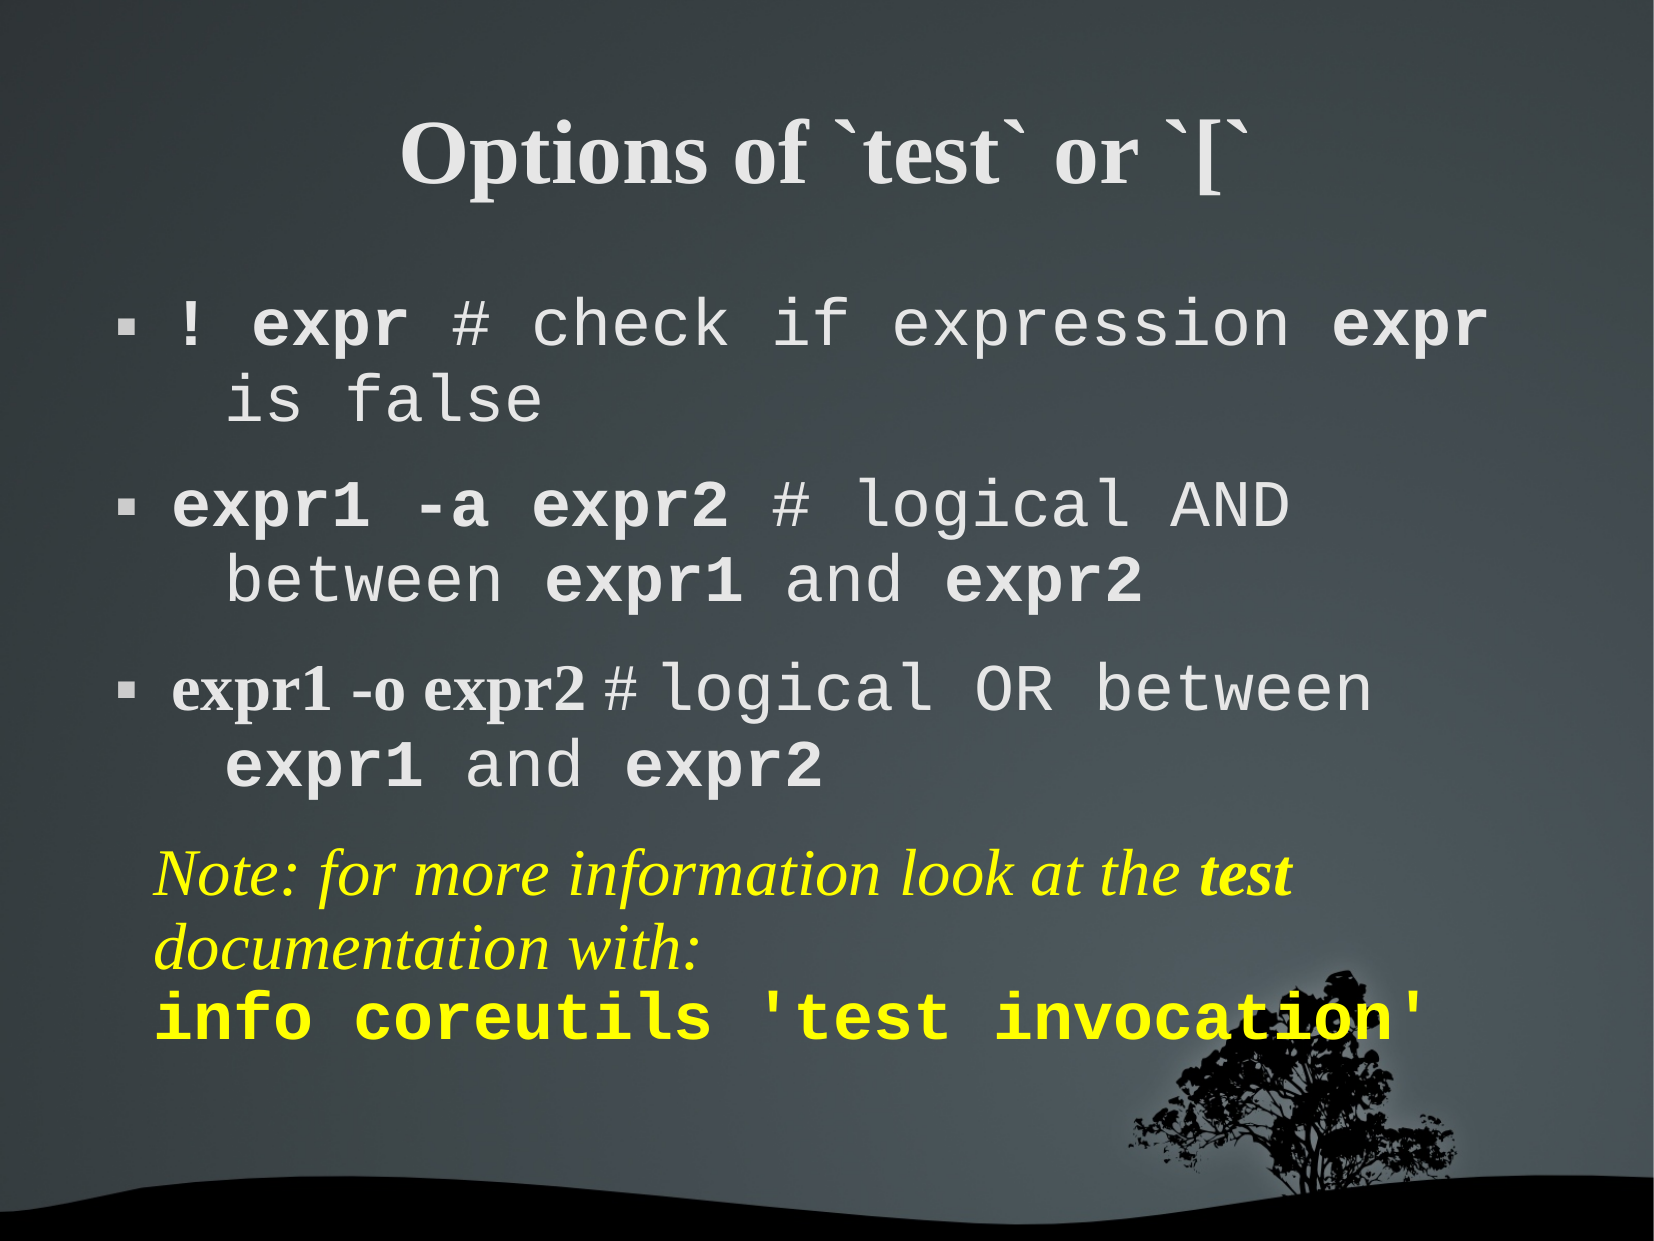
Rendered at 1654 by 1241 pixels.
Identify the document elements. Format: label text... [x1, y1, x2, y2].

picture [0, 0, 1654, 1241]
title Options of `test` or `[` [82, 49, 1571, 257]
list ! expr # check if expression expr is false expr1 -a expr2 # logical AND between expr1 and expr2 expr1 -o expr2 # logical OR between expr1 and expr2 Note: for more information look at the test documentation with: info coreutils 'test invocation' [82, 290, 1571, 1109]
